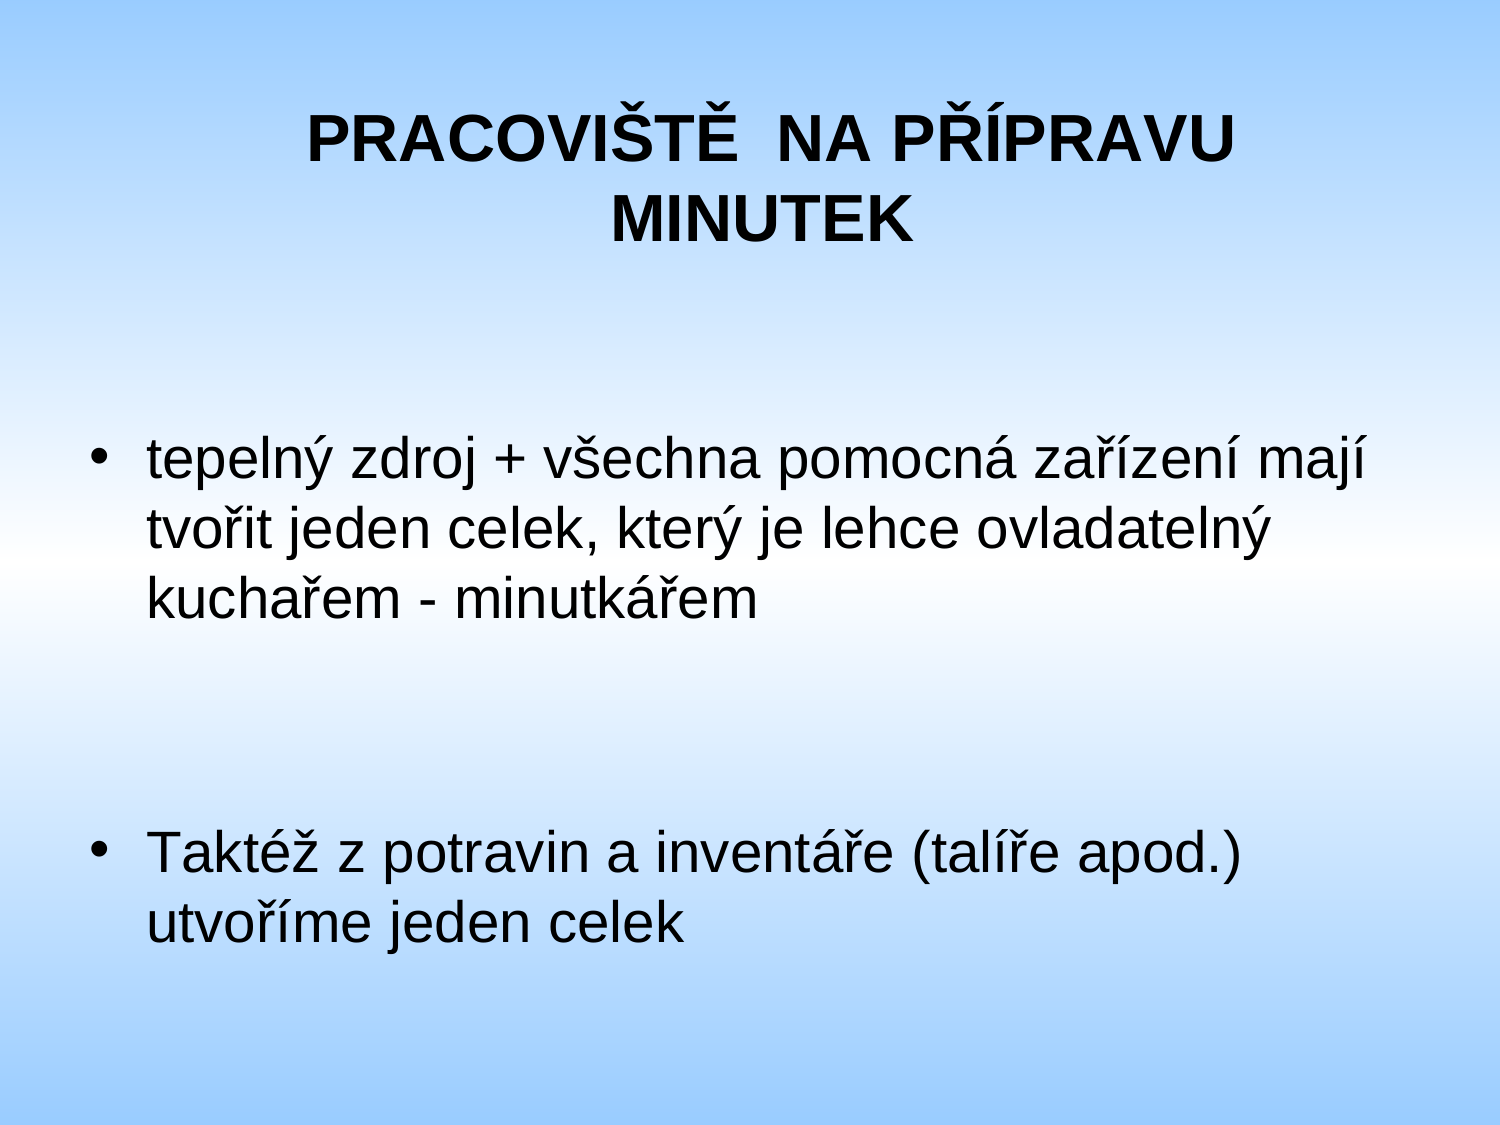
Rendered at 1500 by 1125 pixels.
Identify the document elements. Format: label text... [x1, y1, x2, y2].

title PRACOVIŠTĚ NA PŘÍPRAVU MINUTEK [112, 62, 1413, 288]
list tepelný zdroj + všechna pomocná zařízení mají tvořit jeden celek, který je lehce ovladatelný kuchařem - minutkářem Taktéž z potravin a inventáře (talíře apod.) utvoříme jeden celek [75, 412, 1426, 1006]
